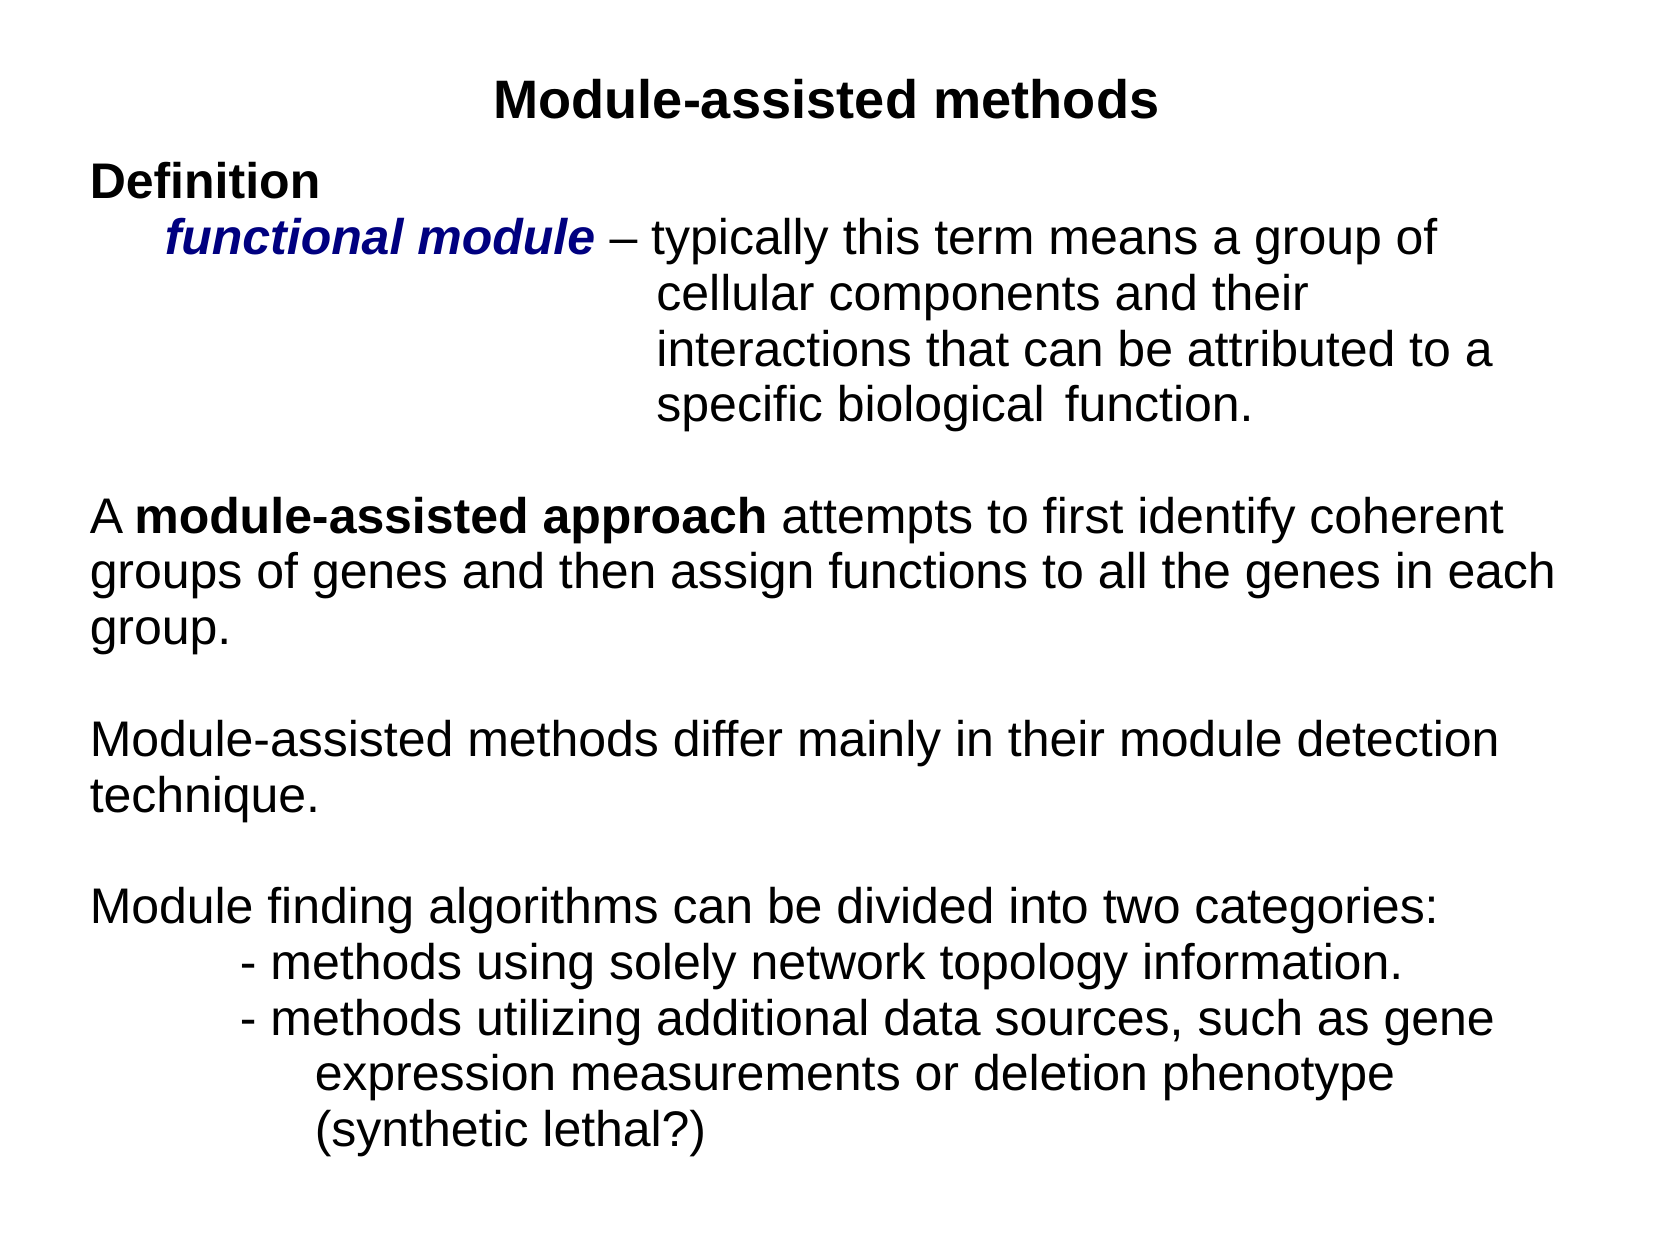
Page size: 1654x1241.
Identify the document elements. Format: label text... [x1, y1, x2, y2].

text_box Definition functional module – typically this term means a group of cellular components and their interactions that can be attributed to a specific biological function. A module-assisted approach attempts to first identify coherent groups of genes and then assign functions to all the genes in each group. Module-assisted methods differ mainly in their module detection technique. Module finding algorithms can be divided into two categories: - methods using solely network topology information. - methods utilizing additional data sources, such as gene expression measurements or deletion phenotype (synthetic lethal?) [75, 146, 1576, 1169]
text_box Module-assisted methods [427, 62, 1227, 139]
